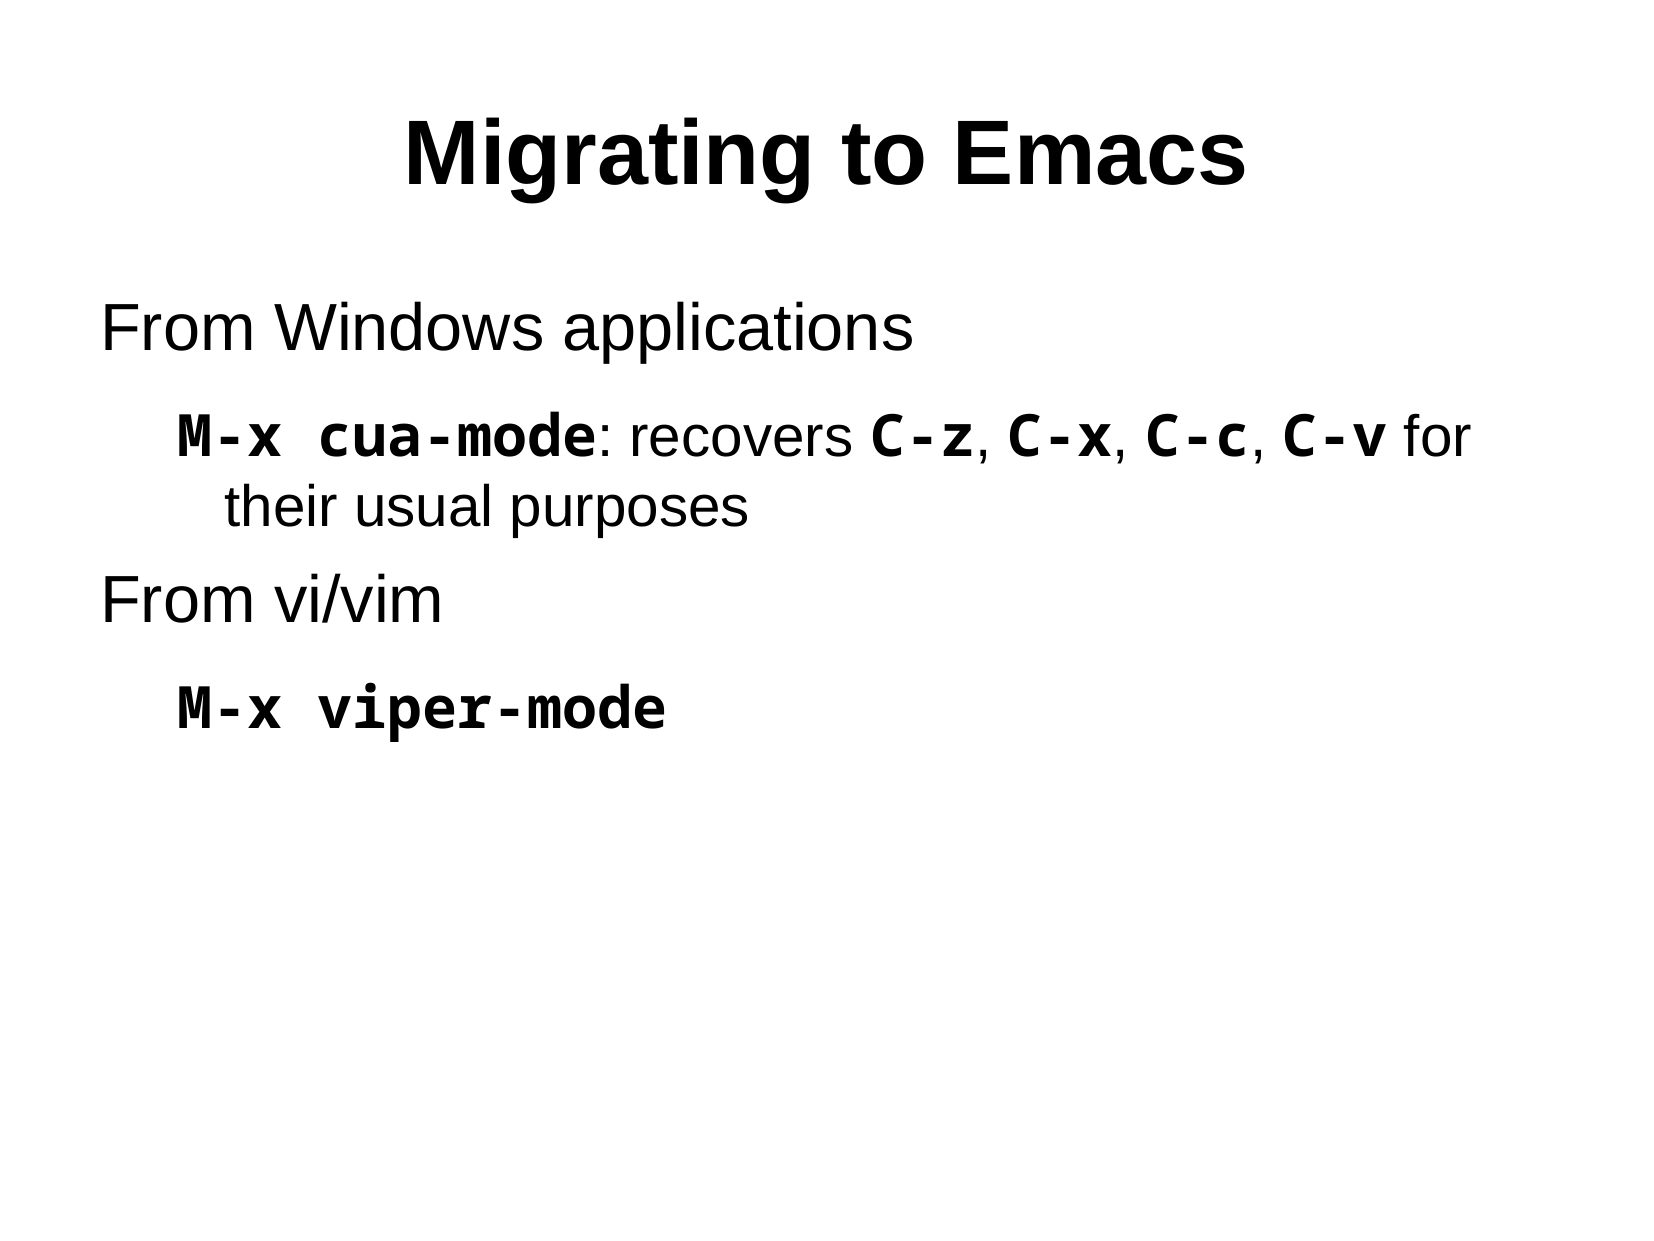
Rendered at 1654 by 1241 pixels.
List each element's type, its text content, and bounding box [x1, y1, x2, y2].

title Migrating to Emacs [82, 56, 1571, 250]
list From Windows applications M-x cua-mode: recovers C-z, C-x, C-c, C-v for their usual purposes From vi/vim M-x viper-mode [82, 290, 1571, 1094]
